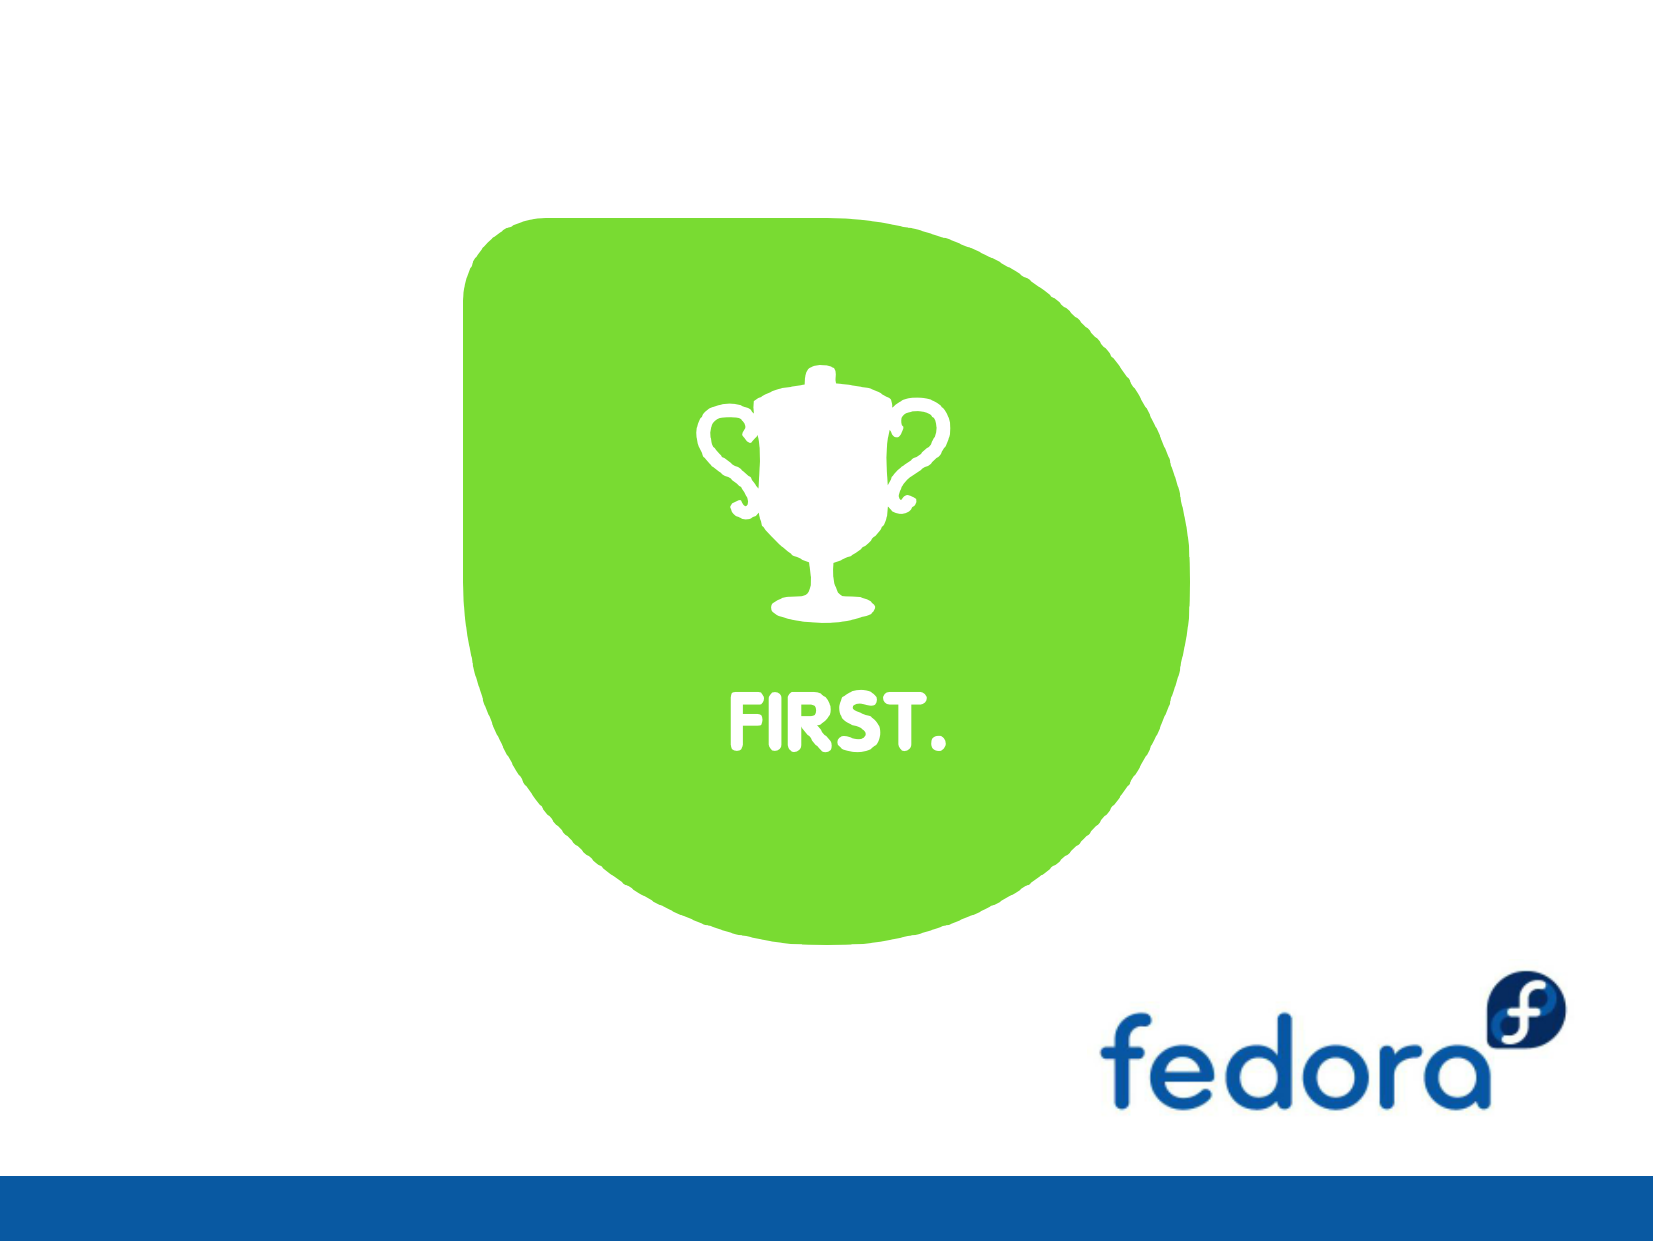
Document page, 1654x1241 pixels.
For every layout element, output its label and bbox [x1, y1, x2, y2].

picture [0, 1176, 1653, 1241]
picture [1087, 959, 1575, 1125]
picture [463, 218, 1190, 945]
